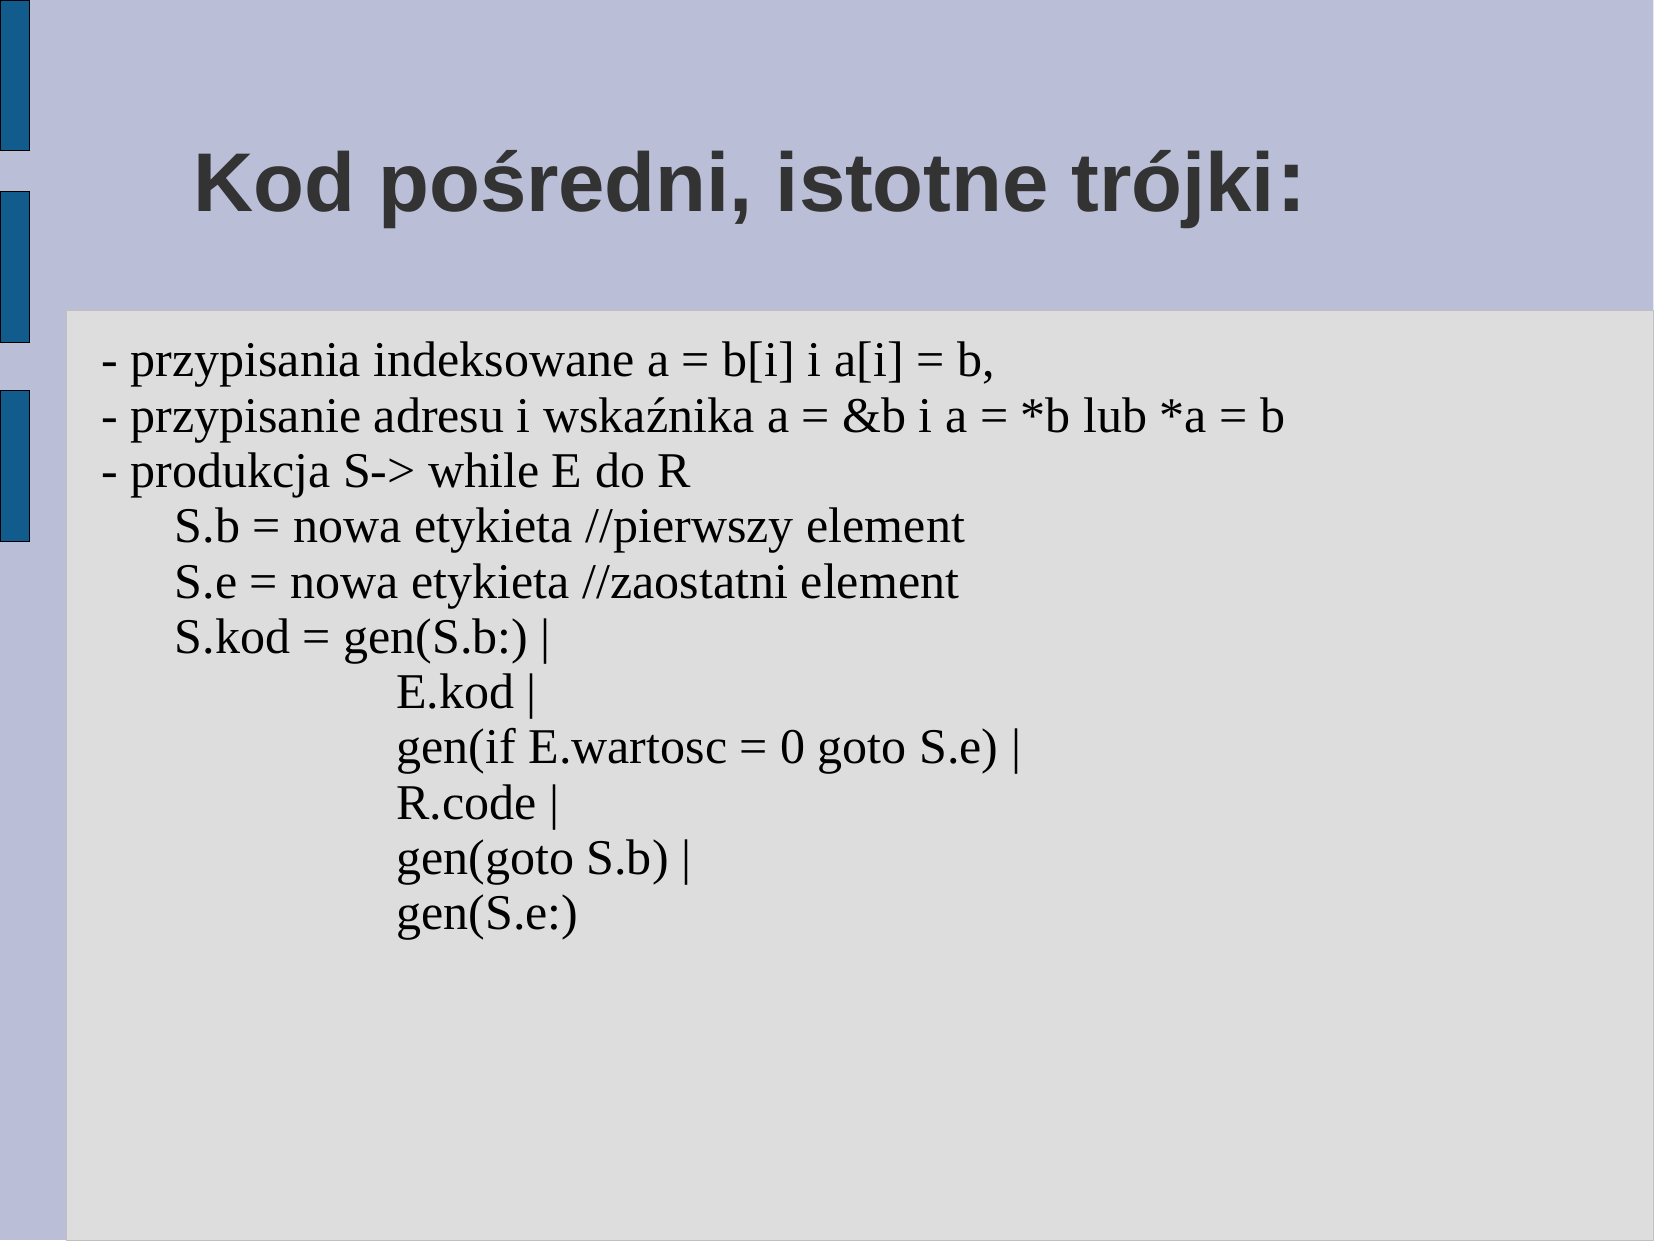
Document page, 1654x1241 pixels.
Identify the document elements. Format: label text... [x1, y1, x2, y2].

text_box - przypisania indeksowane a = b[i] i a[i] = b, - przypisanie adresu i wskaźnika a = &b i a = *b lub *a = b - produkcja S-> while E do R S.b = nowa etykieta //pierwszy element S.e = nowa etykieta //zaostatni element S.kod = gen(S.b:) | E.kod | gen(if E.wartosc = 0 goto S.e) | R.code | gen(goto S.b) | gen(S.e:) [101, 332, 1359, 953]
title Kod pośredni, istotne trójki: [112, 85, 1388, 274]
